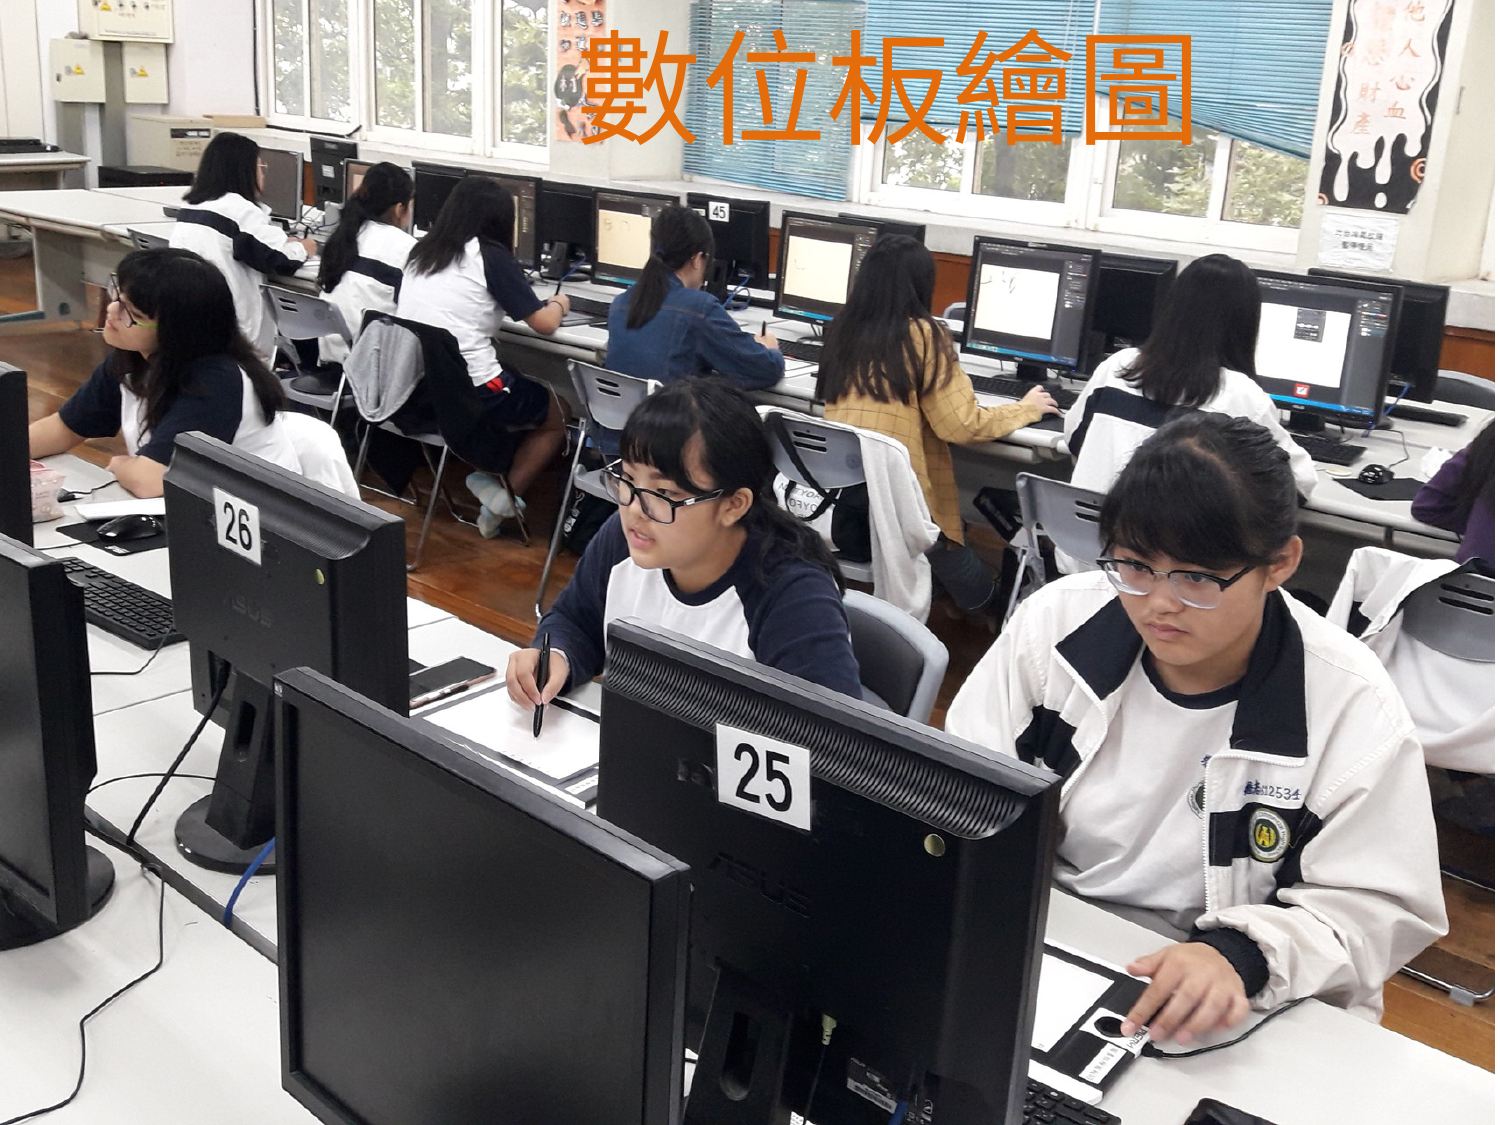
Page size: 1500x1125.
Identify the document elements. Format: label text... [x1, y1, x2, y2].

text_box 數位板繪圖 [561, 2, 1500, 170]
picture [0, 0, 1495, 1125]
